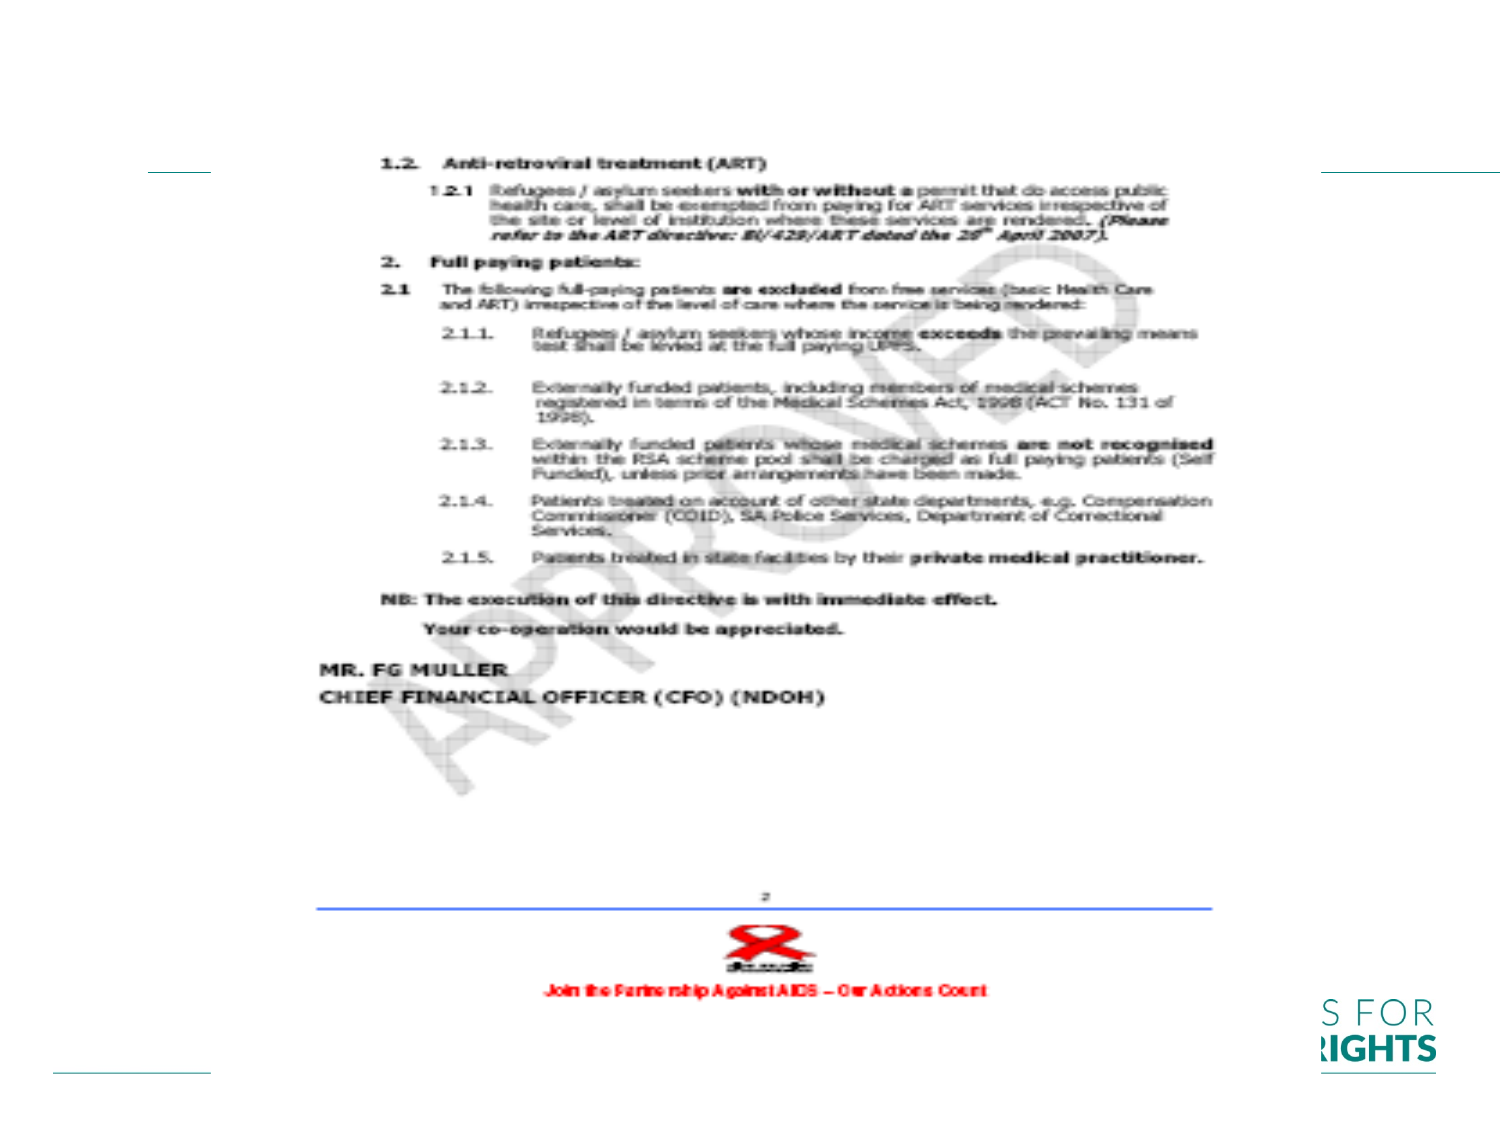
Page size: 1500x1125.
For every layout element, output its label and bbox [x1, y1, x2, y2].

picture [53, 93, 1436, 1079]
